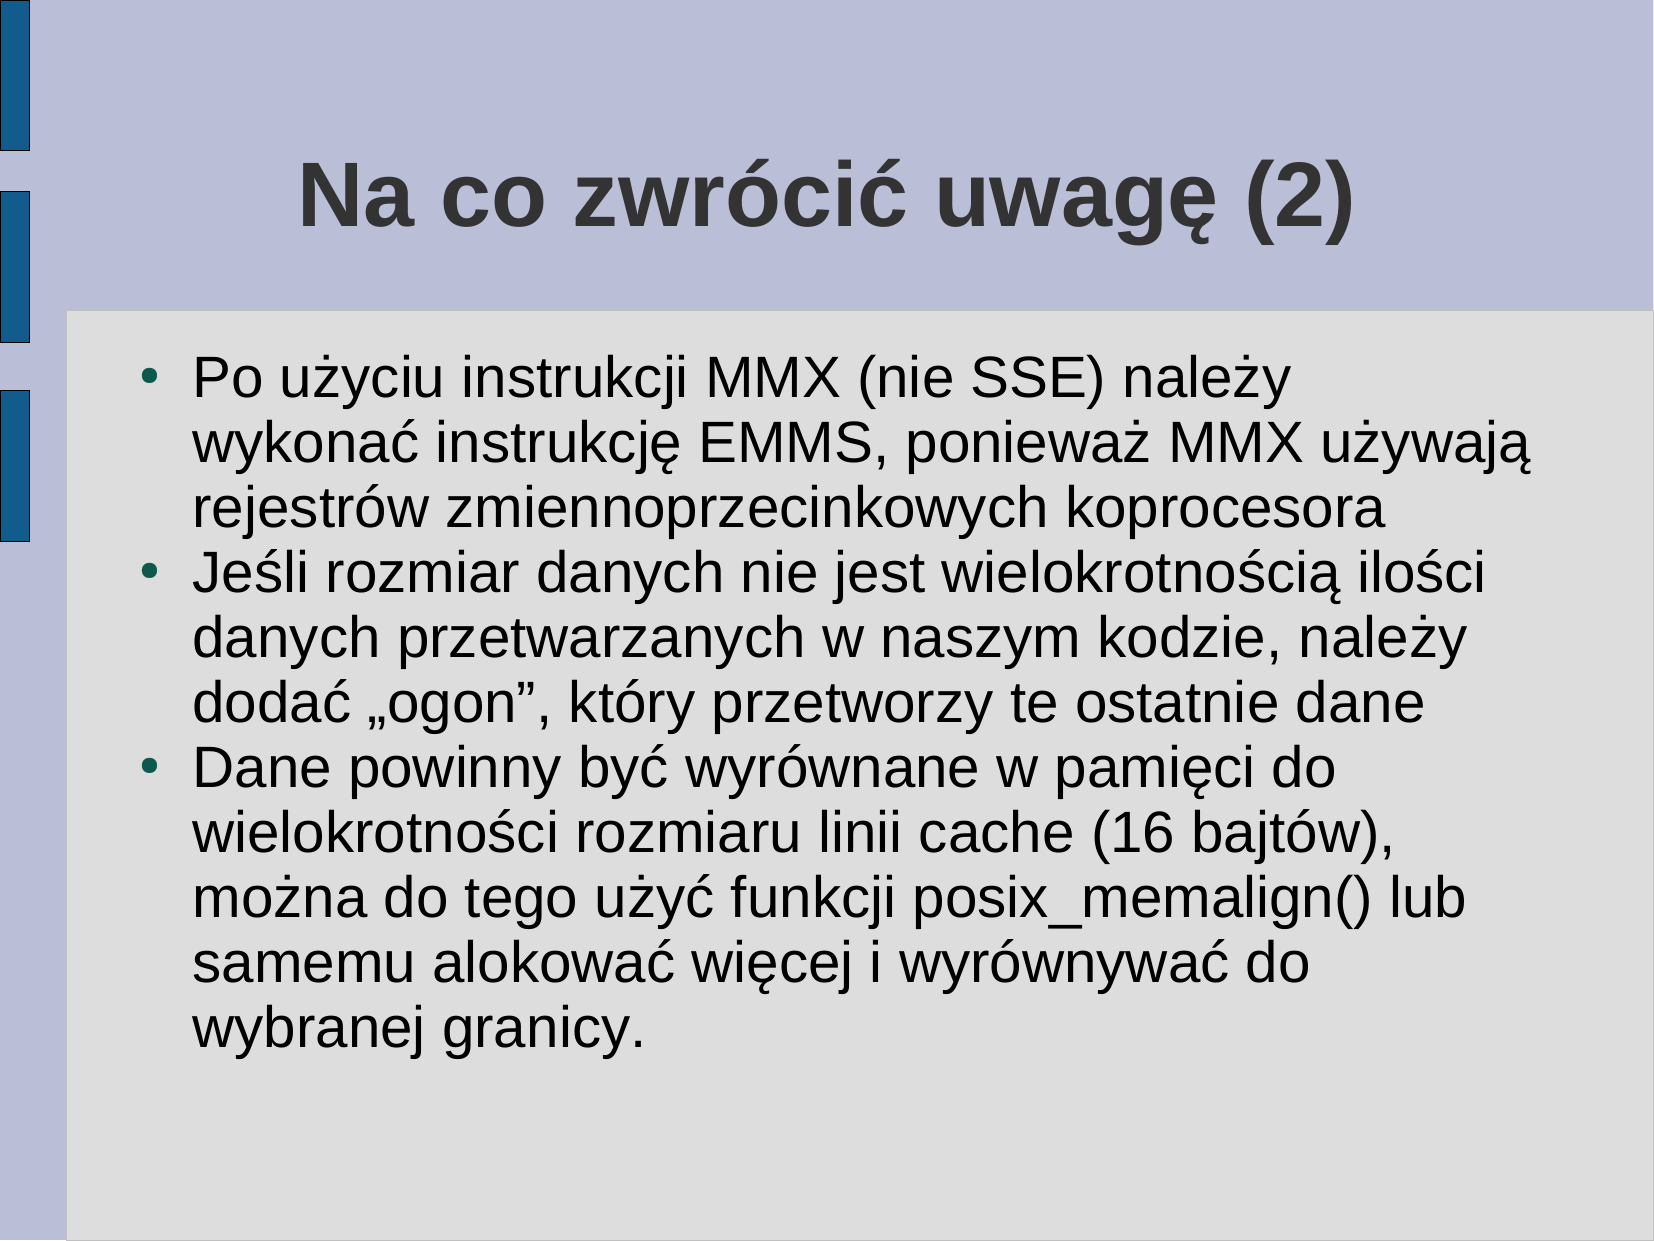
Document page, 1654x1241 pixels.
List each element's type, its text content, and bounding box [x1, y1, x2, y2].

list Po użyciu instrukcji MMX (nie SSE) należy wykonać instrukcję EMMS, ponieważ MMX używają rejestrów zmiennoprzecinkowych koprocesora Jeśli rozmiar danych nie jest wielokrotnością ilości danych przetwarzanych w naszym kodzie, należy dodać „ogon”, który przetworzy te ostatnie dane Dane powinny być wyrównane w pamięci do wielokrotności rozmiaru linii cache (16 bajtów), można do tego użyć funkcji posix_memalign() lub samemu alokować więcej i wyrównywać do wybranej granicy. [121, 344, 1534, 1143]
title Na co zwrócić uwagę (2) [121, 91, 1534, 299]
